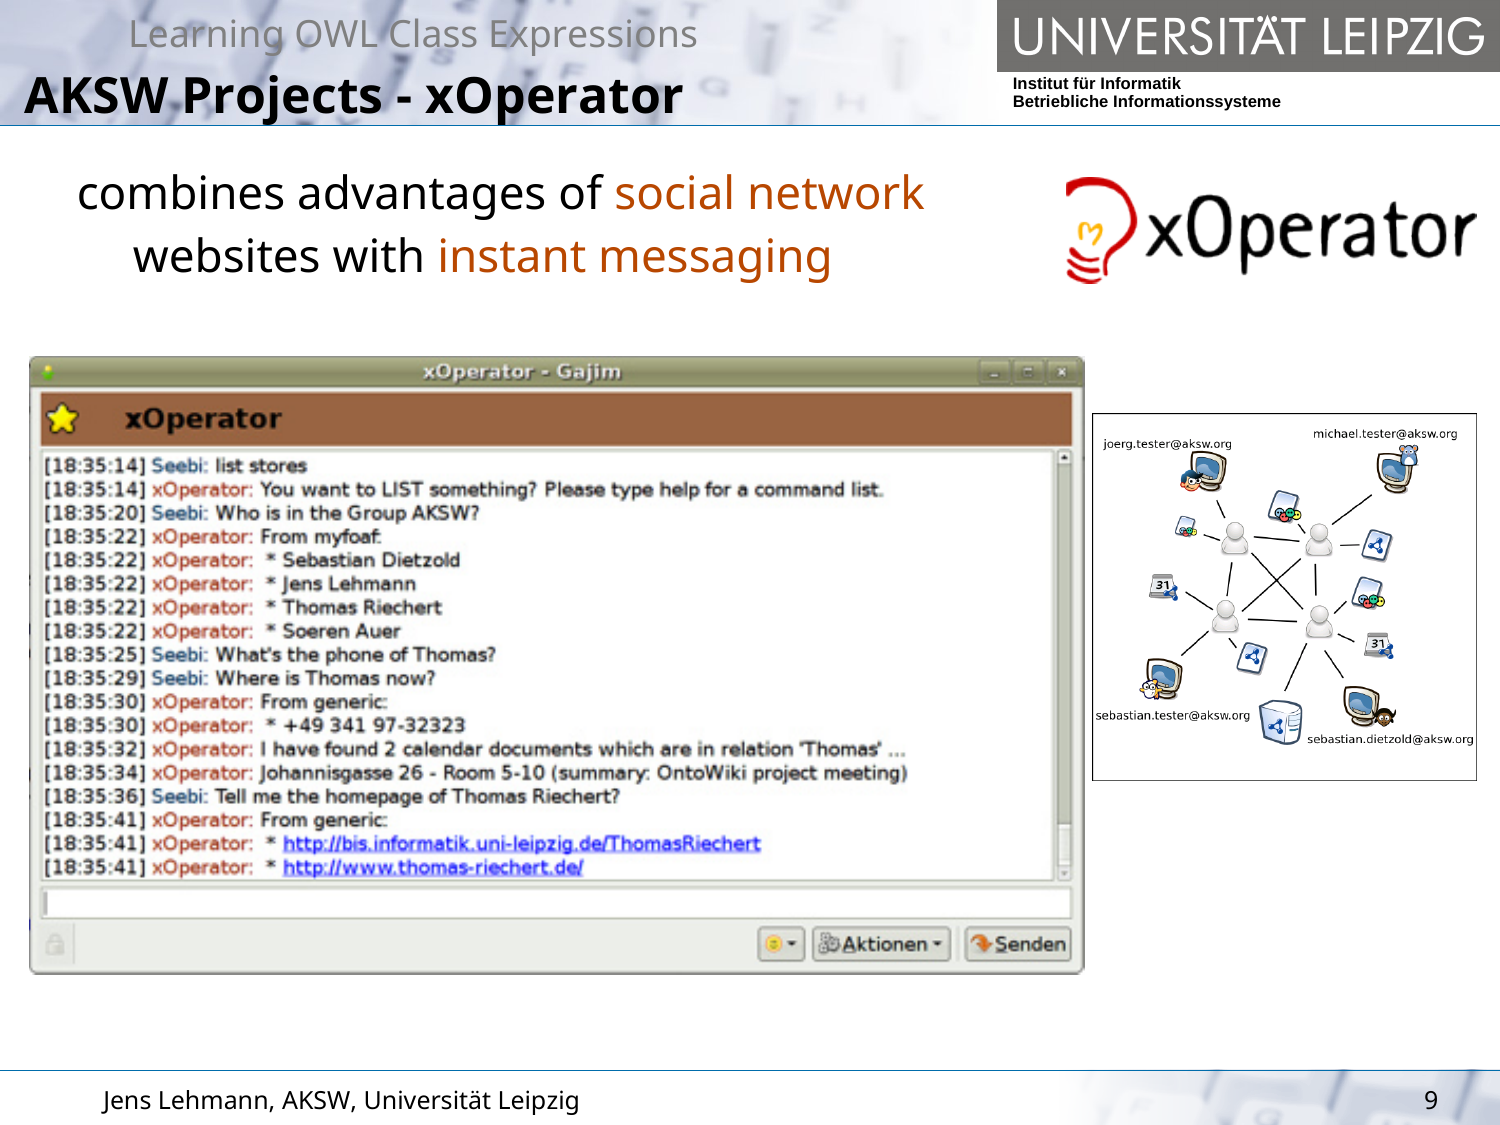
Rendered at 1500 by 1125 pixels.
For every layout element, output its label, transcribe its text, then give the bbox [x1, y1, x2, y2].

picture [0, 0, 1500, 125]
picture [29, 356, 1085, 975]
picture [1092, 413, 1477, 781]
title AKSW Projects - xOperator [24, 63, 1034, 125]
list combines advantages of social network websites with instant messaging [76, 160, 1123, 1034]
picture [1057, 1071, 1500, 1125]
picture [1066, 177, 1477, 284]
